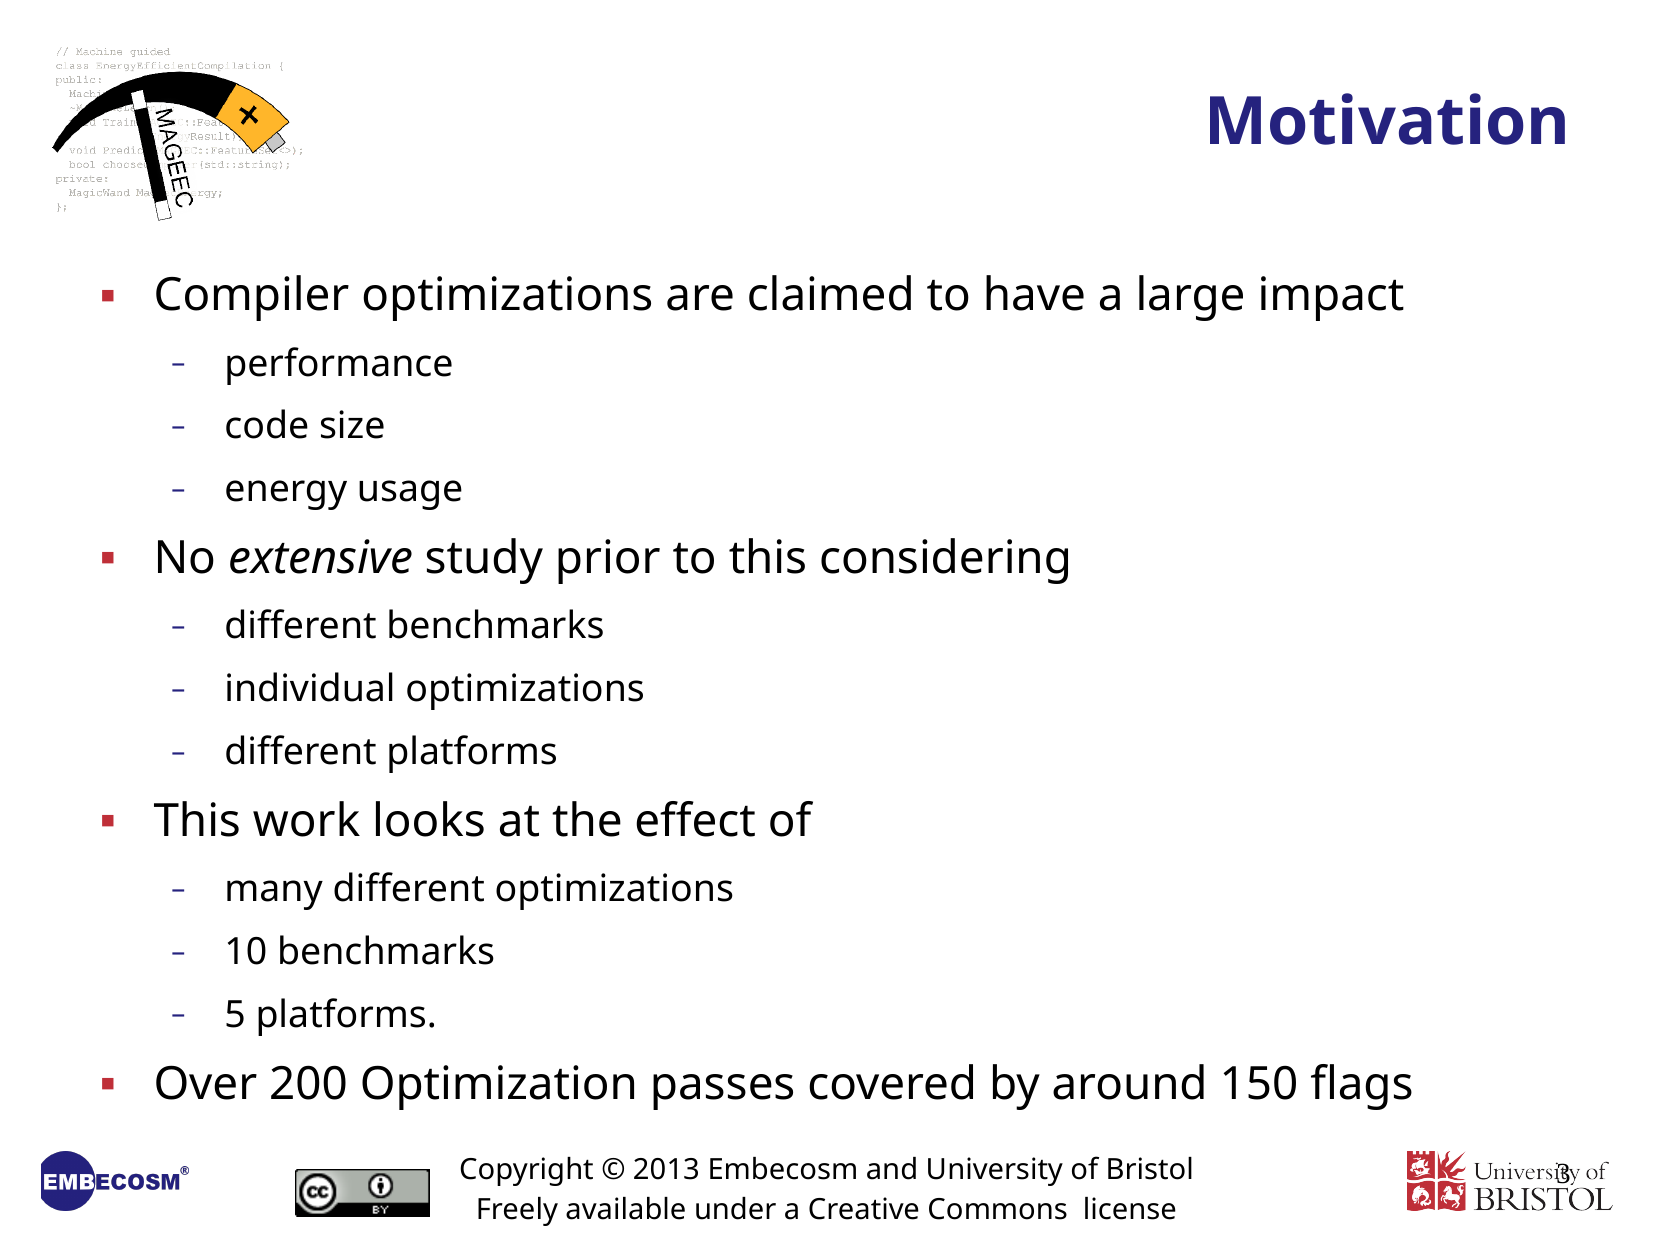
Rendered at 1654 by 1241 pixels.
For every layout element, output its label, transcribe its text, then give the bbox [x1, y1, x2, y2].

title Motivation [326, 32, 1571, 205]
list Compiler optimizations are claimed to have a large impact performance code size energy usage No extensive study prior to this considering different benchmarks individual optimizations different platforms This work looks at the effect of many different optimizations 10 benchmarks 5 platforms. Over 200 Optimization passes covered by around 150 flags [82, 261, 1571, 982]
picture [295, 1169, 430, 1217]
picture [1407, 1151, 1613, 1211]
picture [41, 1151, 189, 1211]
picture [52, 47, 302, 225]
